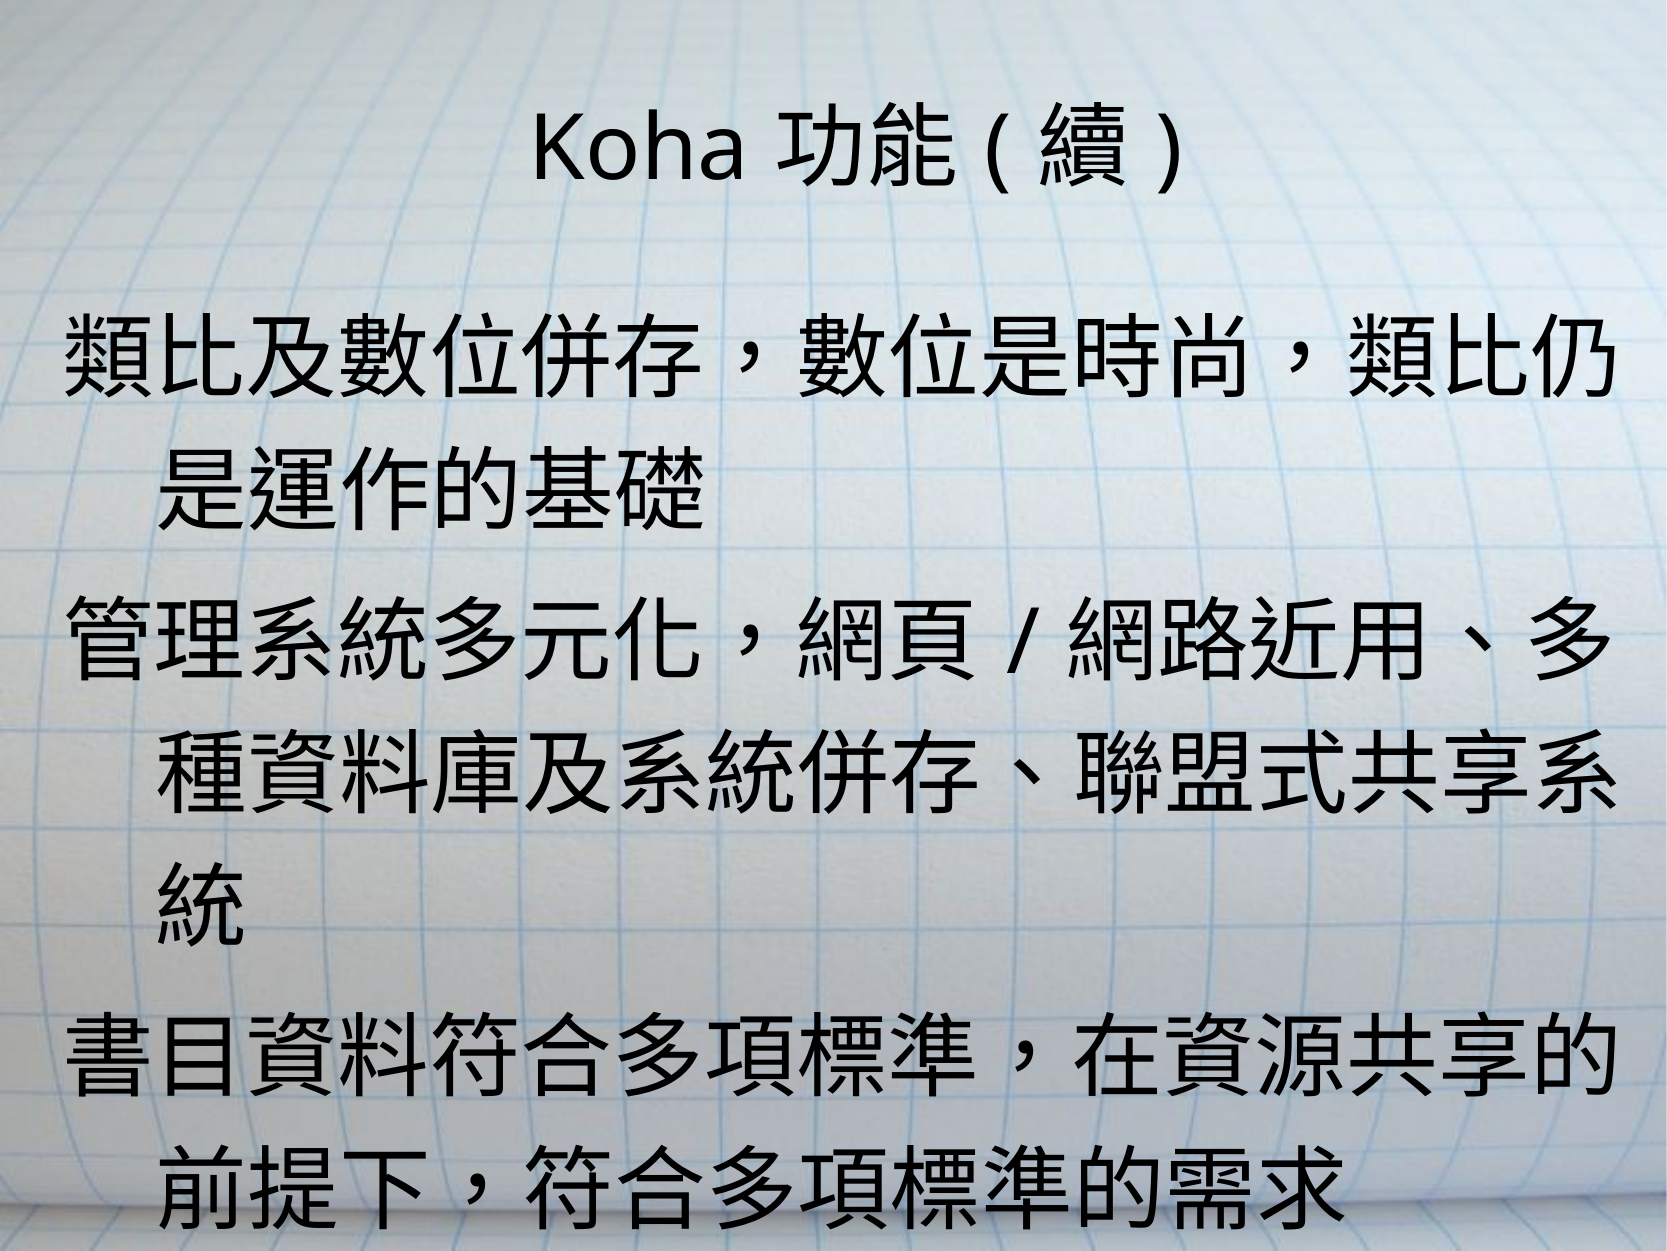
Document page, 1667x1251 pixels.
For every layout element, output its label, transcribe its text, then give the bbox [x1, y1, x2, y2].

picture [0, 0, 1667, 1251]
title Koha功能(續) [147, 29, 1565, 251]
list 類比及數位併存，數位是時尚，類比仍是運作的基礎 管理系統多元化，網頁/網路近用、多種資料庫及系統併存、聯盟式共享系統 書目資料符合多項標準，在資源共享的前提下，符合多項標準的需求 [59, 284, 1625, 1048]
